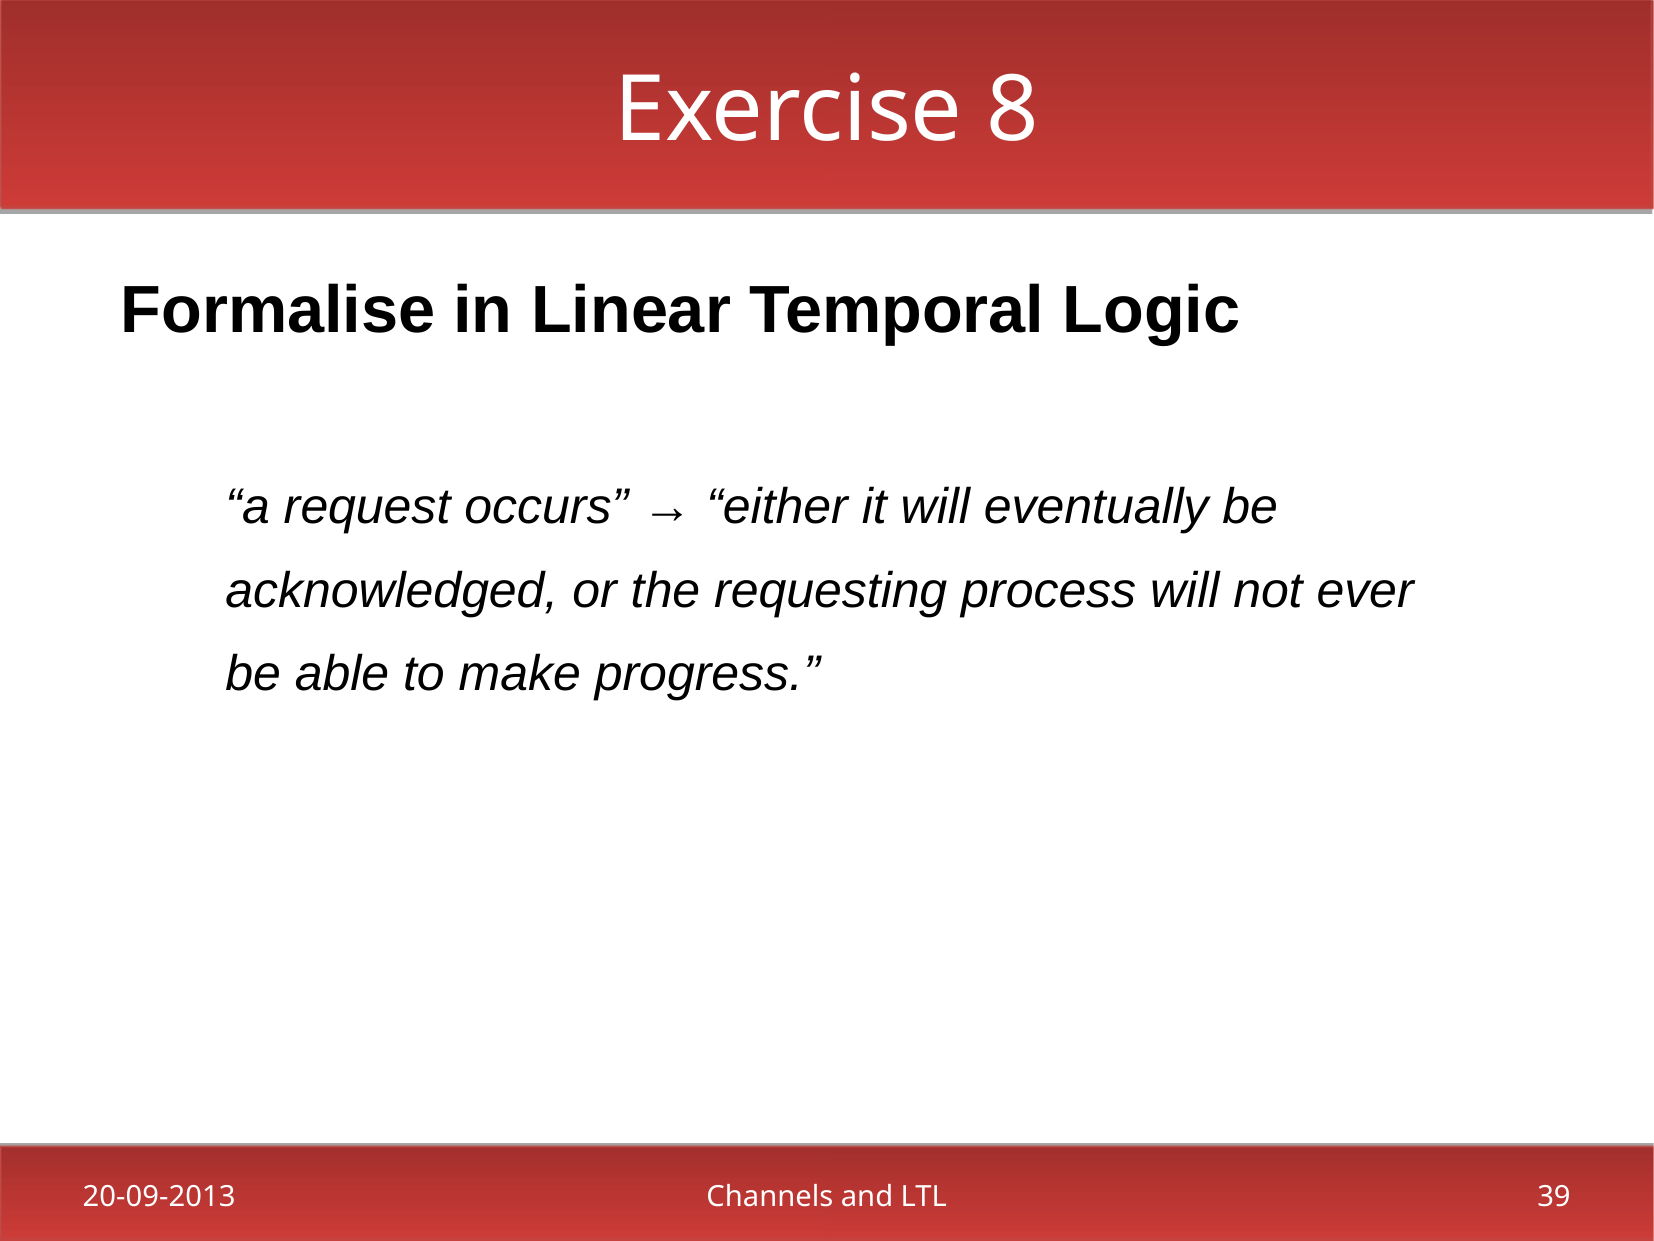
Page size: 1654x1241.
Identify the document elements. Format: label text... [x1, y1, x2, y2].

picture [0, 1143, 1654, 1241]
text_box “a request occurs” → “either it will eventually be acknowledged, or the requesting process will not ever be able to make progress.” [210, 442, 1444, 681]
text_box Formalise in Linear Temporal Logic [105, 264, 1259, 355]
picture [0, 0, 1654, 214]
title Exercise 8 [59, 31, 1595, 178]
